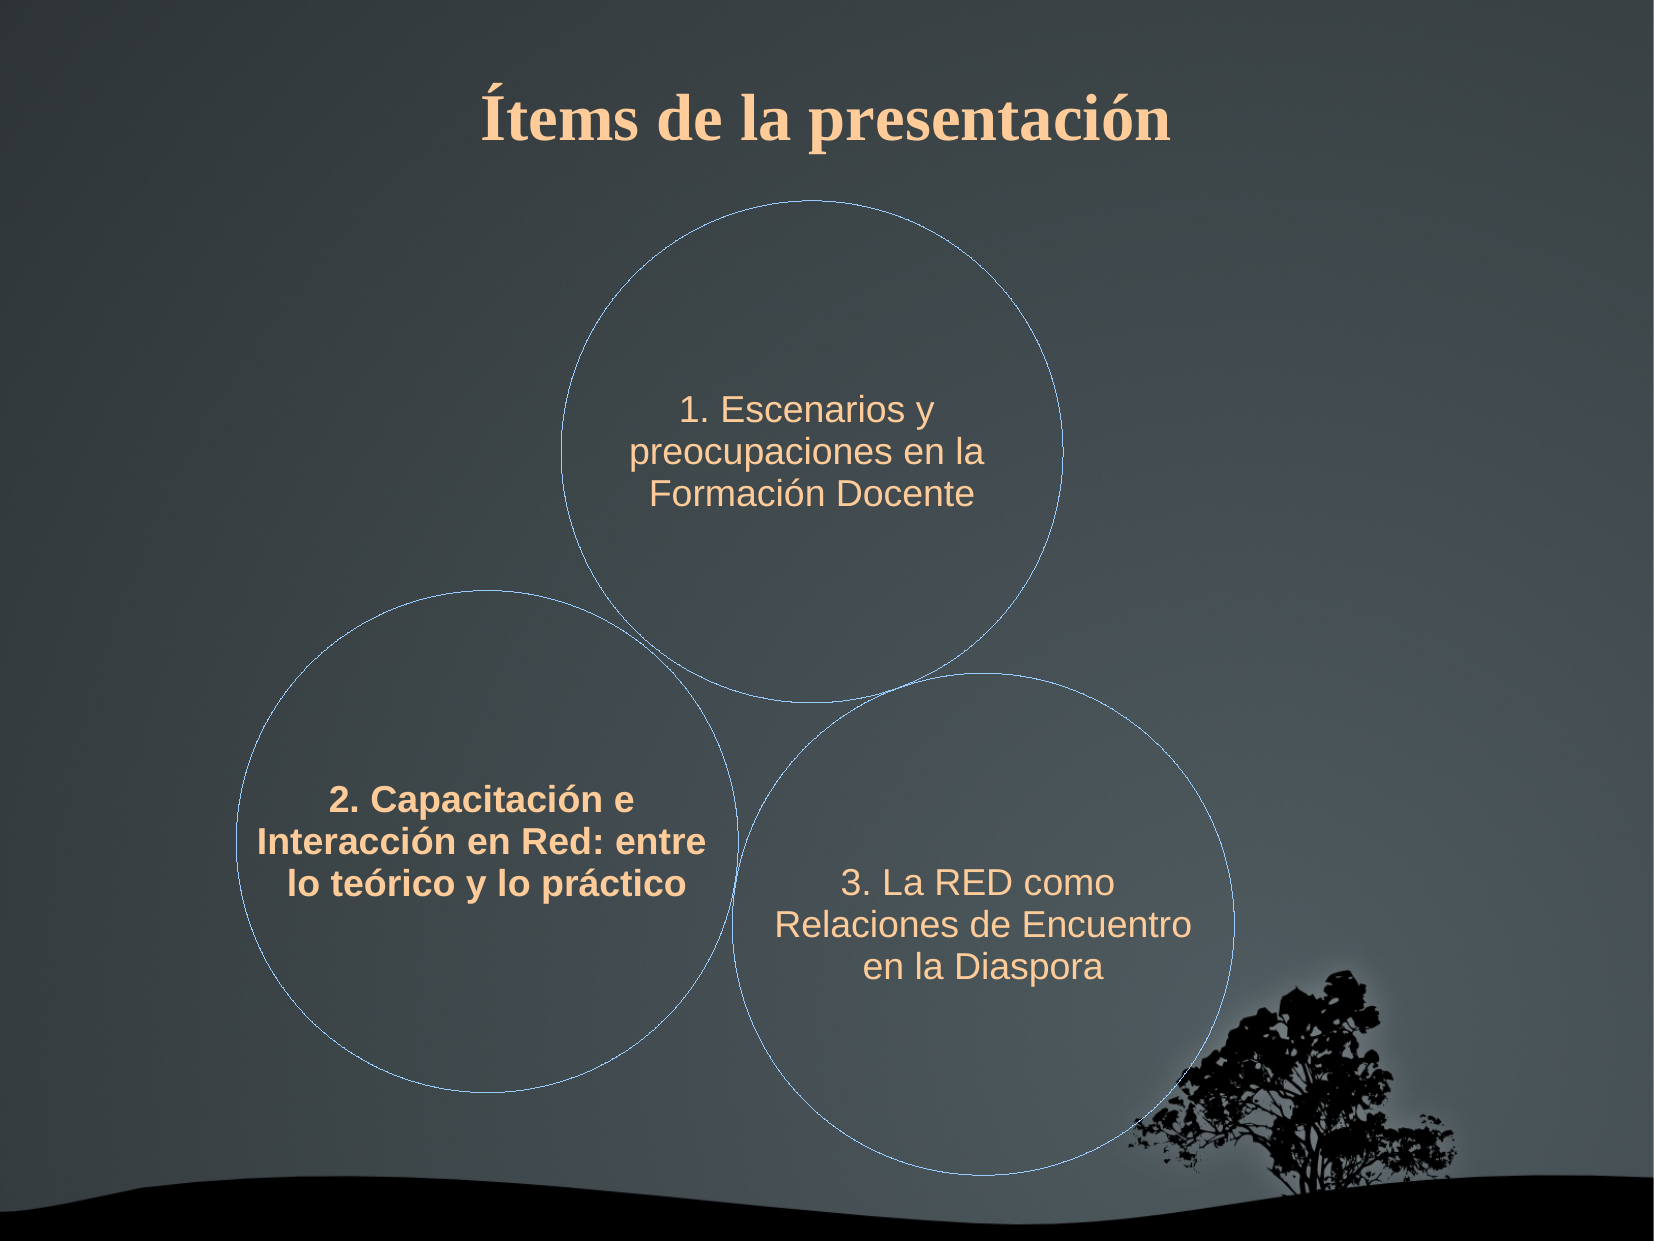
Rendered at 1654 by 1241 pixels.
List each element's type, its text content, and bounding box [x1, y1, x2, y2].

text_box 3. La RED como Relaciones de Encuentro en la Diaspora [732, 673, 1235, 1176]
text_box 1. Escenarios y preocupaciones en la Formación Docente [561, 200, 1064, 703]
text_box 2. Capacitación e Interacción en Red: entre lo teórico y lo práctico [236, 590, 739, 1093]
picture [0, 0, 1654, 1241]
title Ítems de la presentación [82, 13, 1571, 222]
